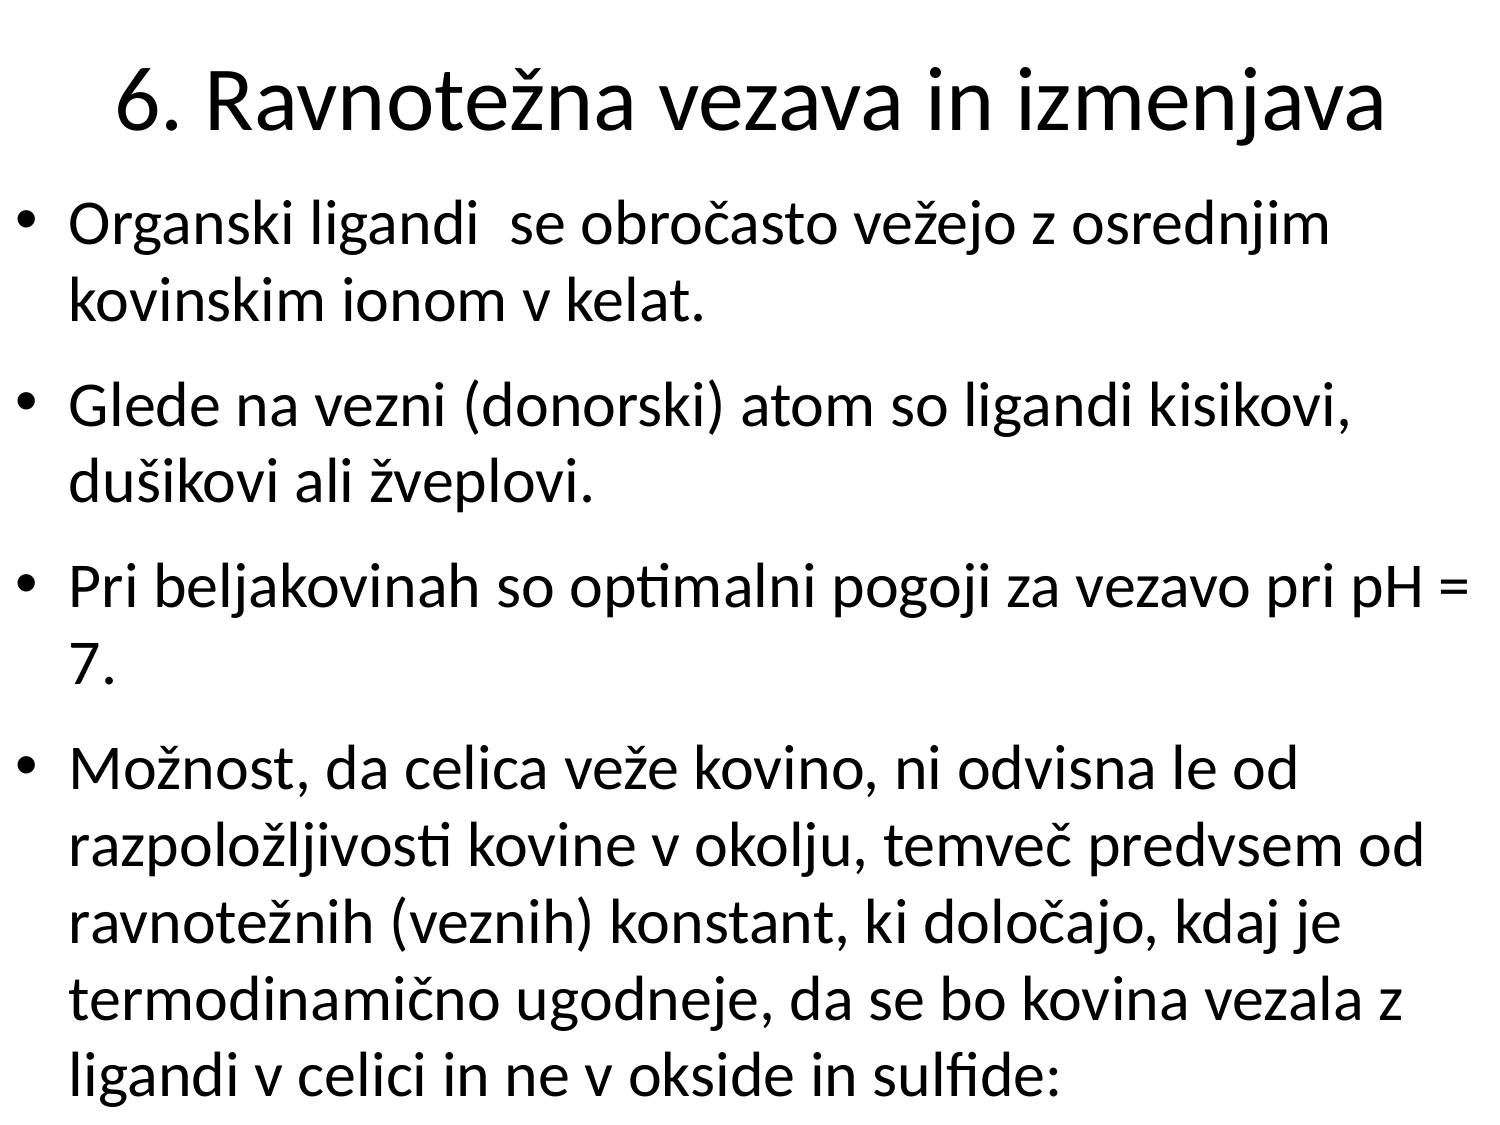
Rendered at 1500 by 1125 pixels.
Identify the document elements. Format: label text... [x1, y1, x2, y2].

list Organski ligandi se obročasto vežejo z osrednjim kovinskim ionom v kelat. Glede na vezni (donorski) atom so ligandi kisikovi, dušikovi ali žveplovi. Pri beljakovinah so optimalni pogoji za vezavo pri pH = 7. Možnost, da celica veže kovino, ni odvisna le od razpoložljivosti kovine v okolju, temveč predvsem od ravnotežnih (veznih) konstant, ki določajo, kdaj je termodinamično ugodneje, da se bo kovina vezala z ligandi v celici in ne v okside in sulfide: [0, 172, 1500, 1125]
title 6. Ravnotežna vezava in izmenjava [76, 0, 1427, 172]
